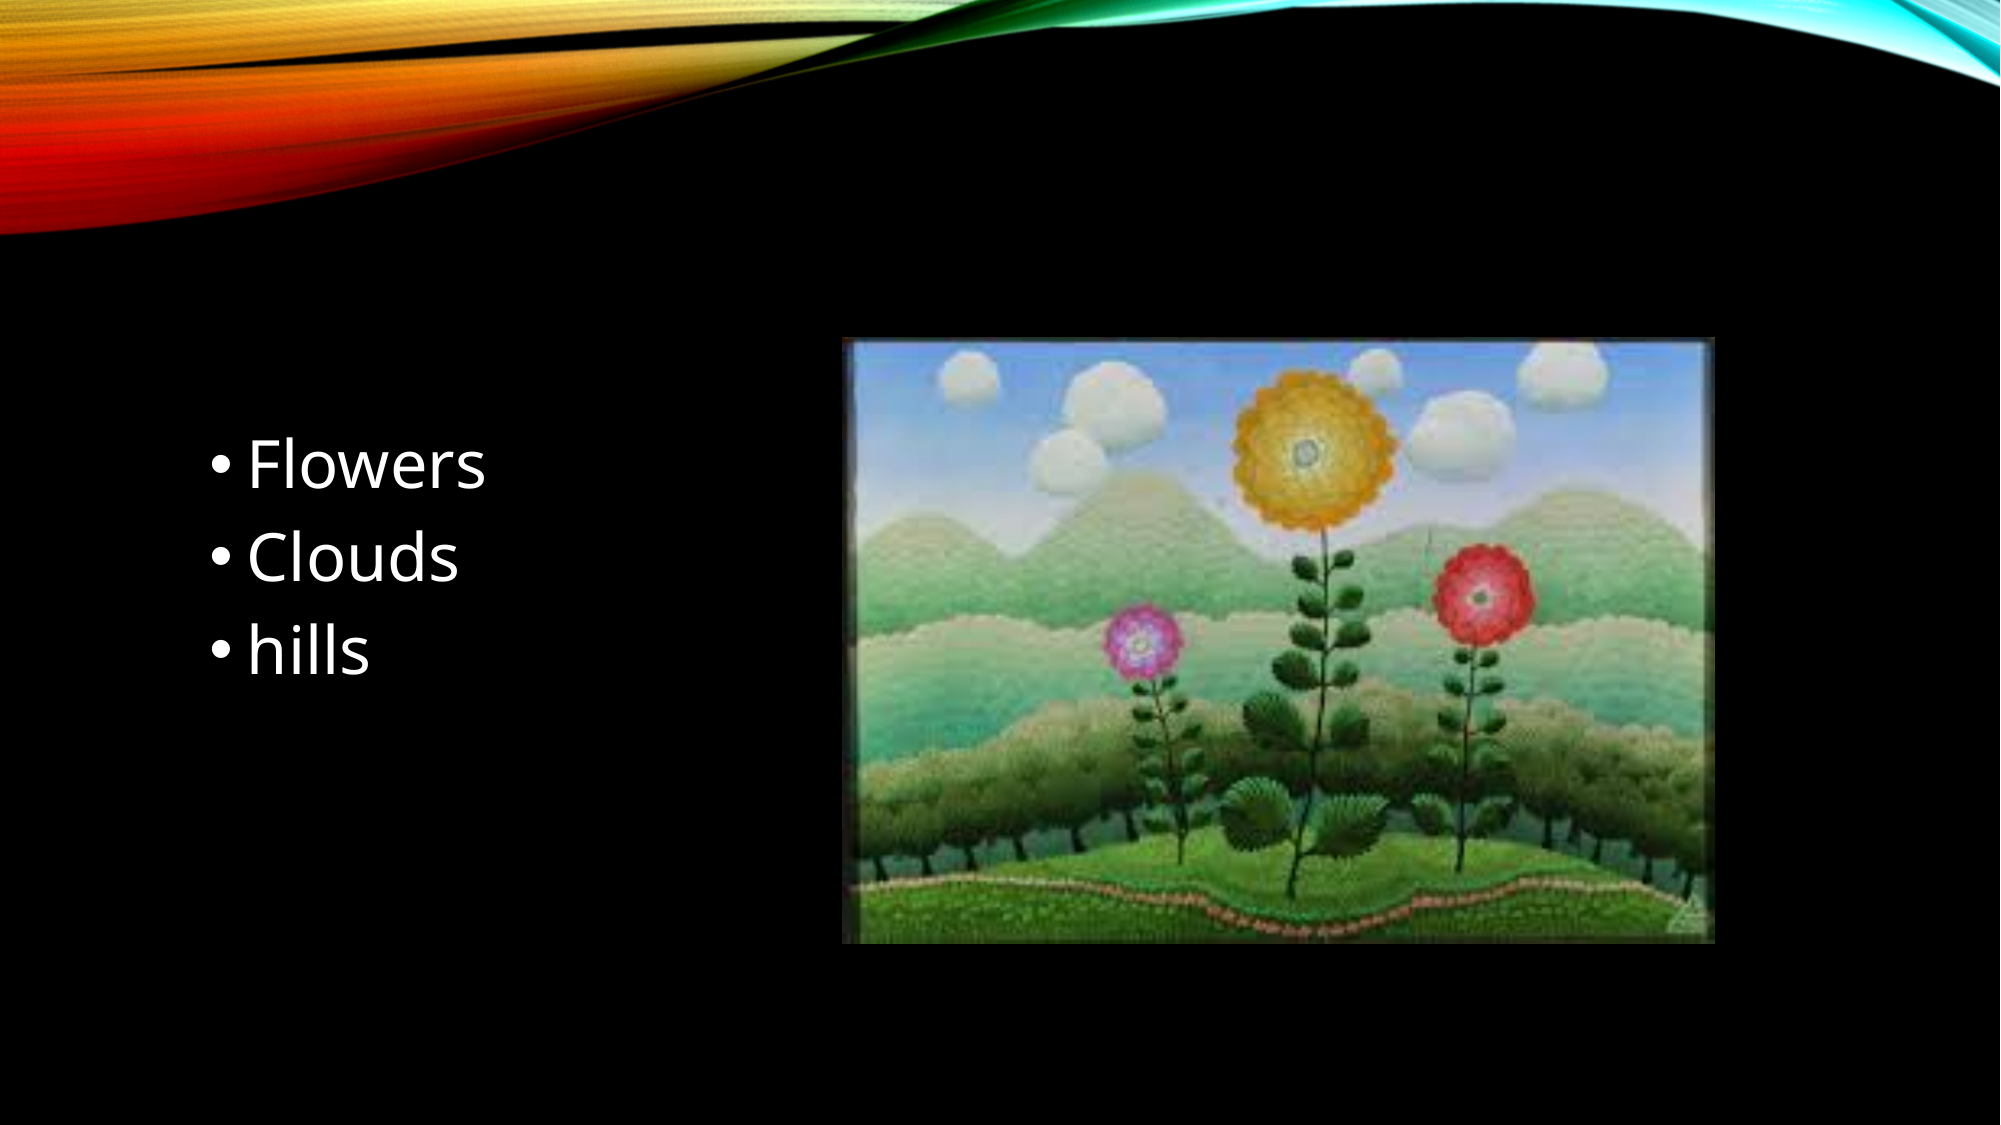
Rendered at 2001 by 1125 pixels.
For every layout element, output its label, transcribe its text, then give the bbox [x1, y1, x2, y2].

picture [842, 337, 1715, 944]
list Flowers Clouds hills [194, 423, 1970, 1084]
